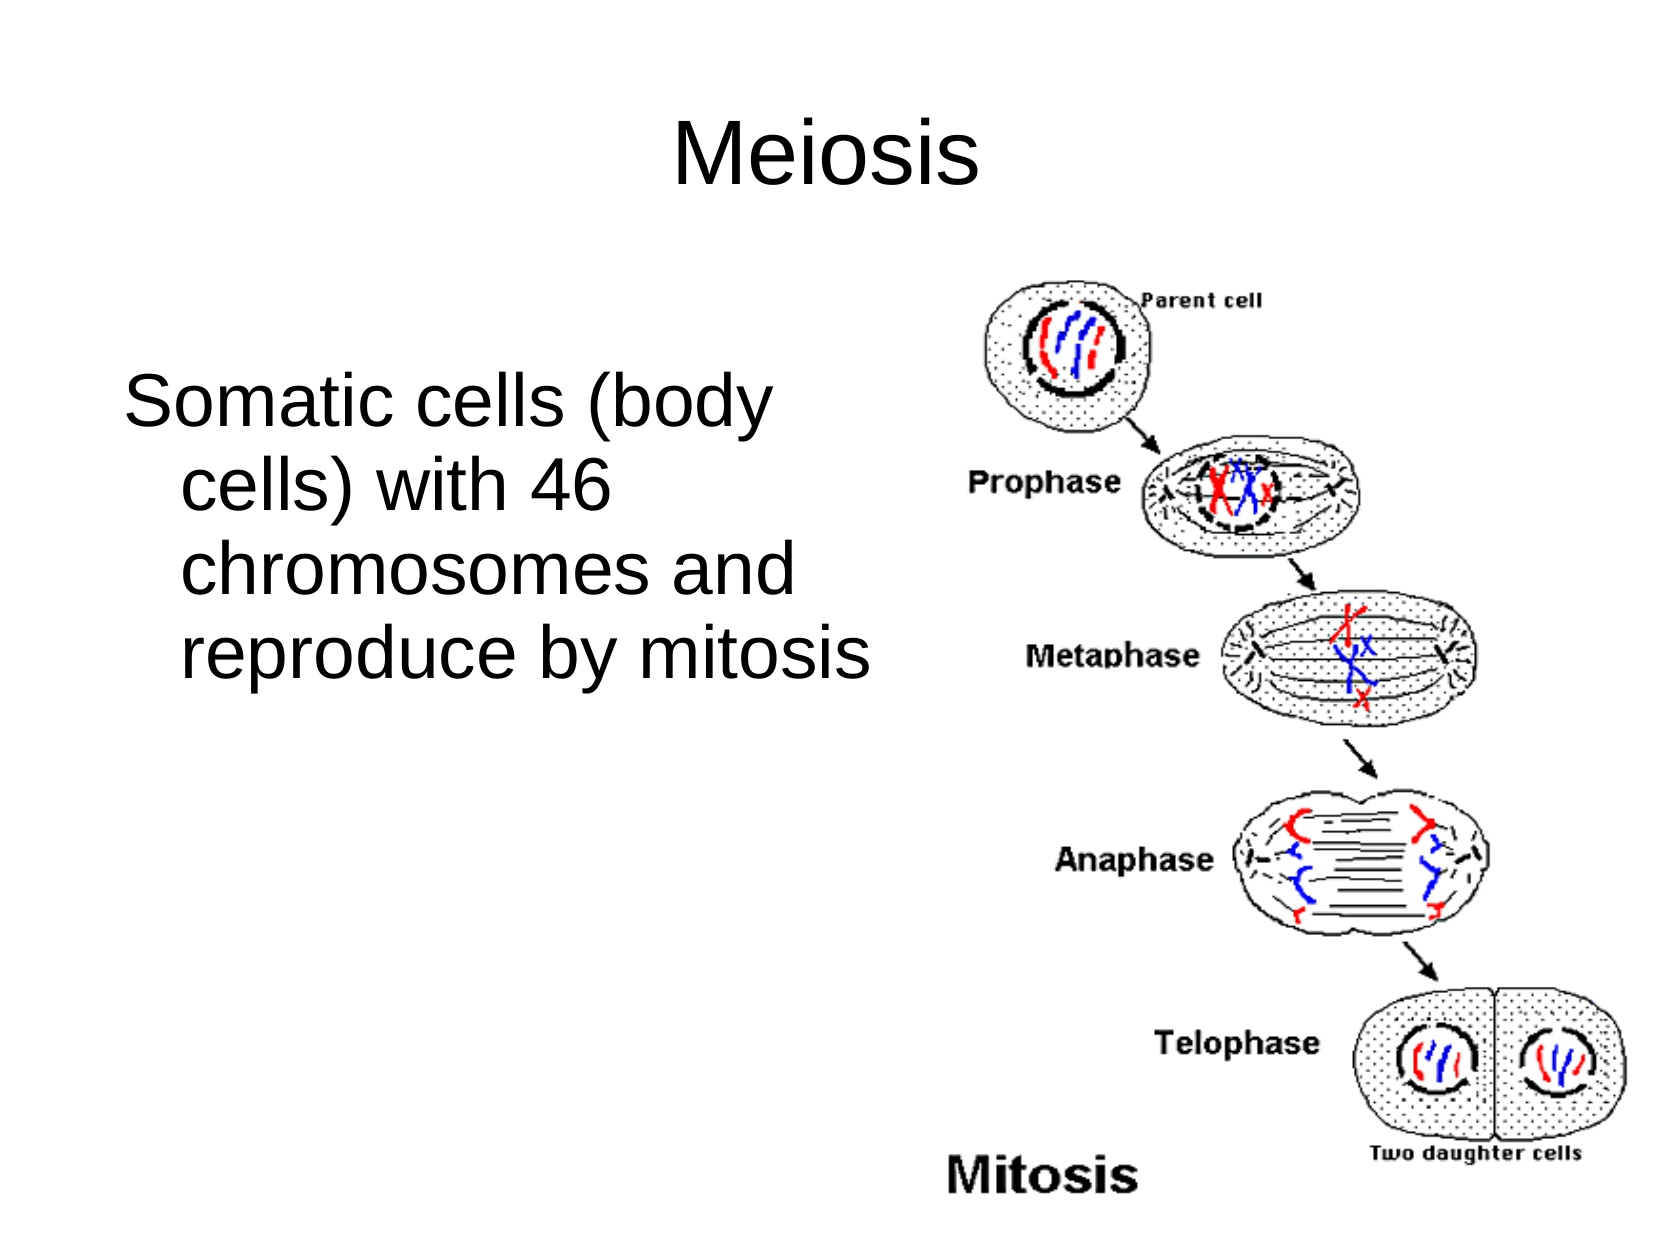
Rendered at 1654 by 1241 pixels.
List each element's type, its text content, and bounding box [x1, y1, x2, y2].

title Meiosis [82, 49, 1571, 257]
list Somatic cells (body cells) with 46 chromosomes and reproduce by mitosis [124, 358, 886, 1088]
picture [915, 265, 1654, 1211]
